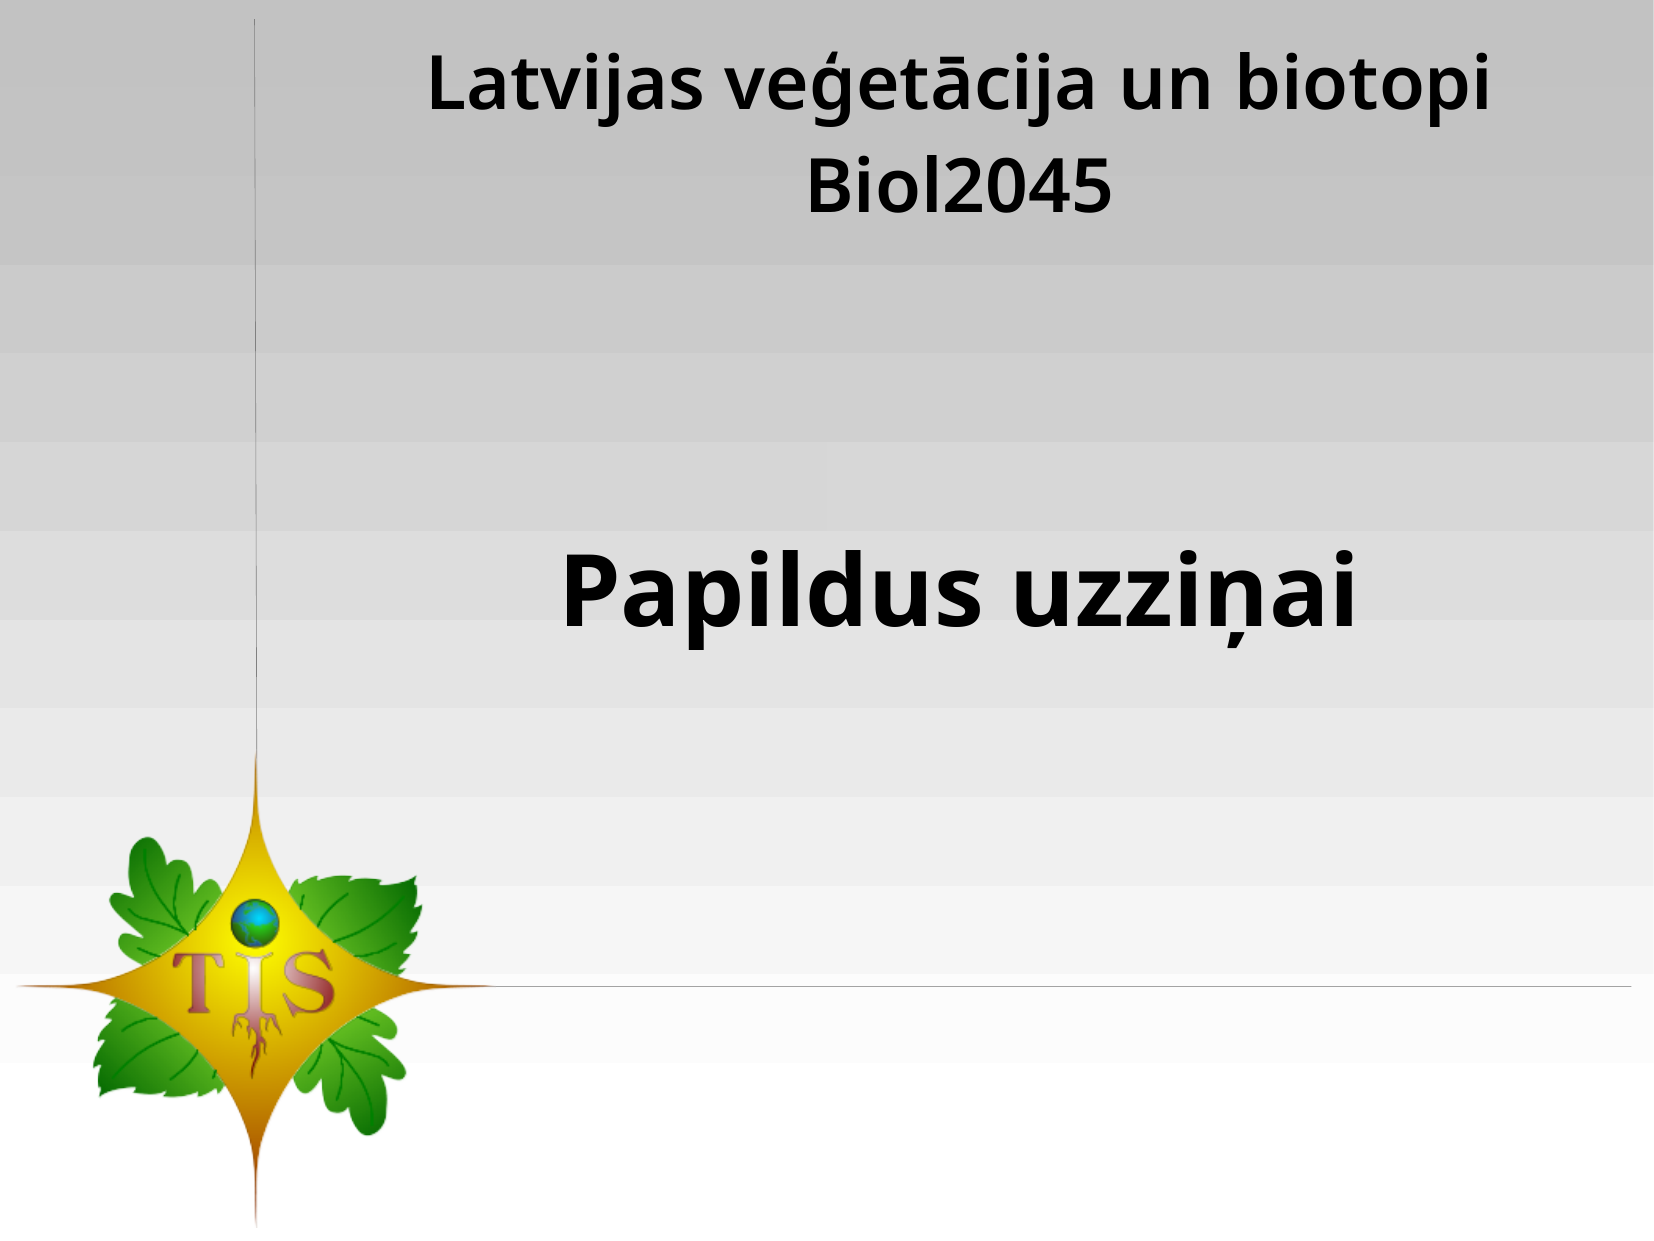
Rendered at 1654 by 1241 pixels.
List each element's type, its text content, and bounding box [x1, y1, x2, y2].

picture [0, 0, 1654, 1241]
title Papildus uzziņai [295, 314, 1625, 861]
